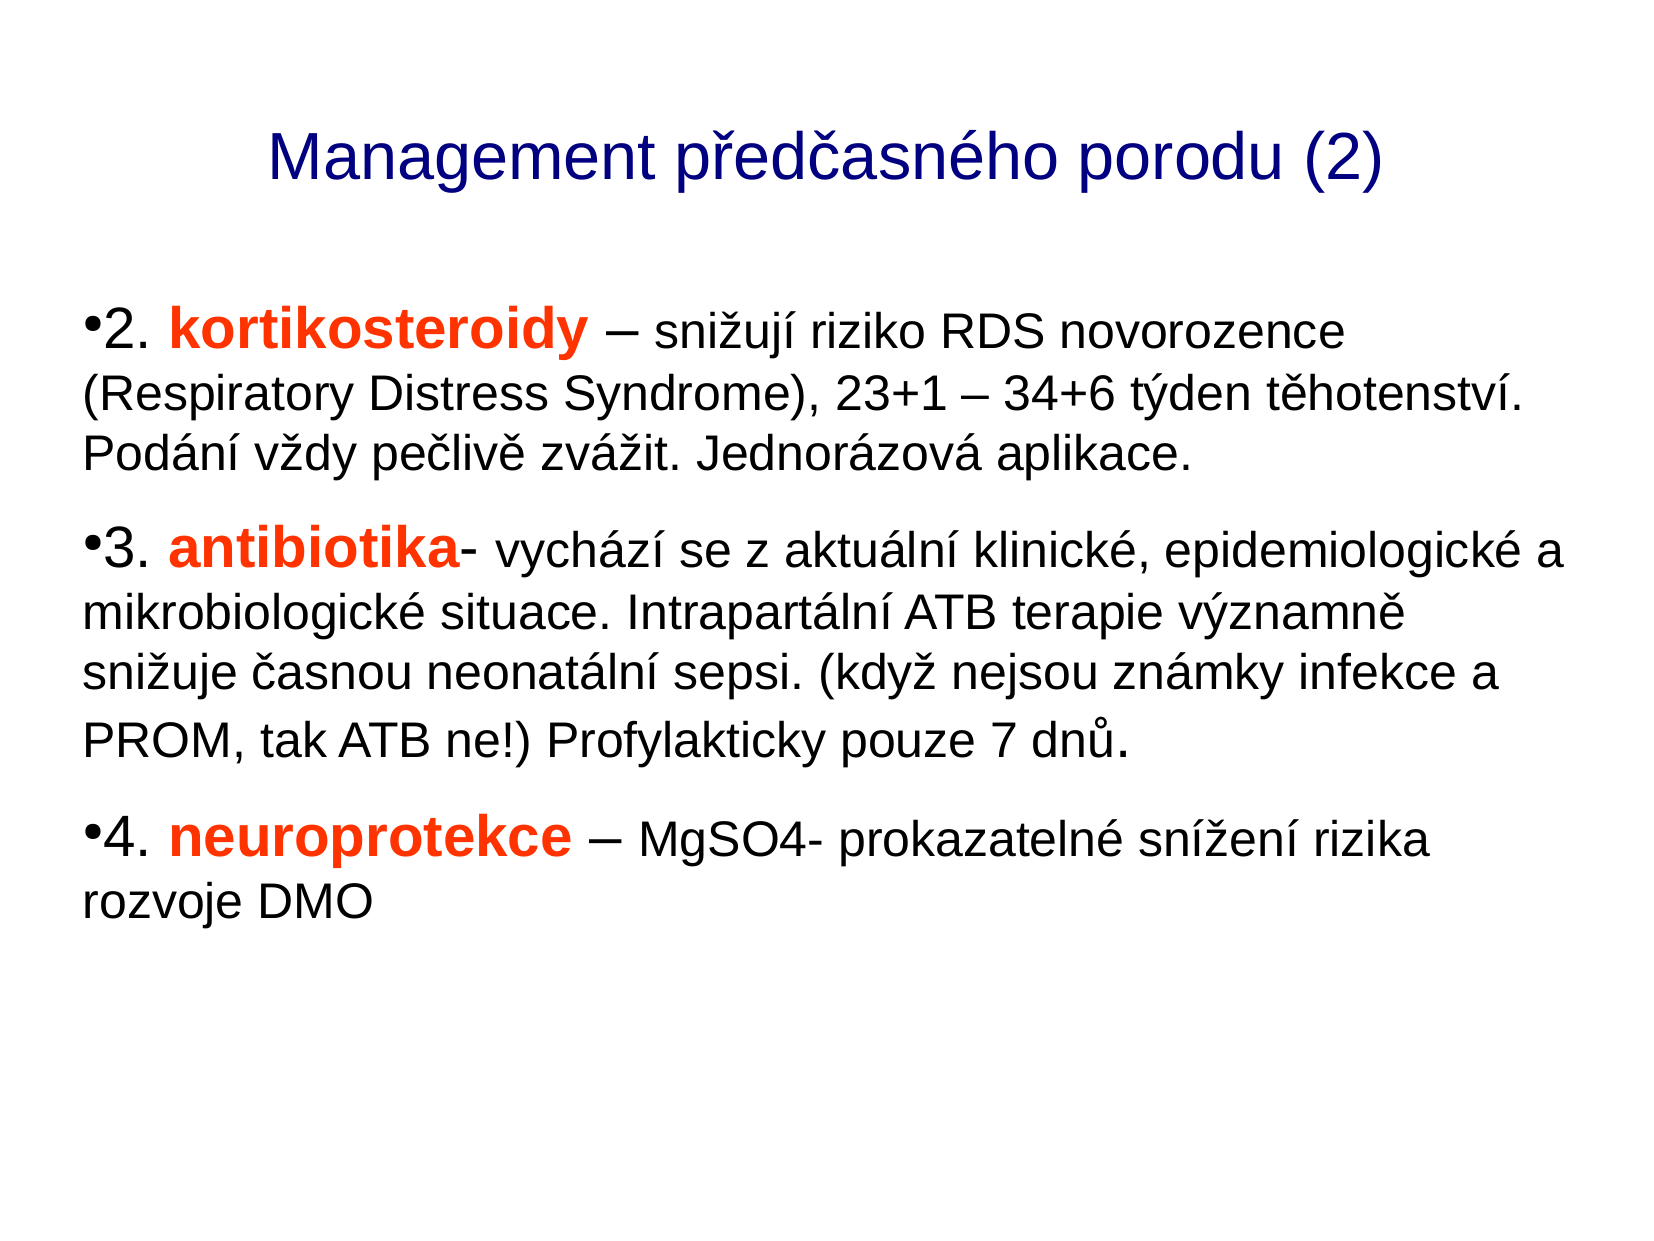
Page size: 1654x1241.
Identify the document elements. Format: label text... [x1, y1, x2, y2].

title Management předčasného porodu (2) [82, 49, 1571, 257]
list 2. kortikosteroidy – snižují riziko RDS novorozence (Respiratory Distress Syndrome), 23+1 – 34+6 týden těhotenství. Podání vždy pečlivě zvážit. Jednorázová aplikace. 3. antibiotika- vychází se z aktuální klinické, epidemiologické a mikrobiologické situace. Intrapartální ATB terapie významně snižuje časnou neonatální sepsi. (když nejsou známky infekce a PROM, tak ATB ne!) Profylakticky pouze 7 dnů. 4. neuroprotekce – MgSO4- prokazatelné snížení rizika rozvoje DMO [82, 290, 1571, 1109]
